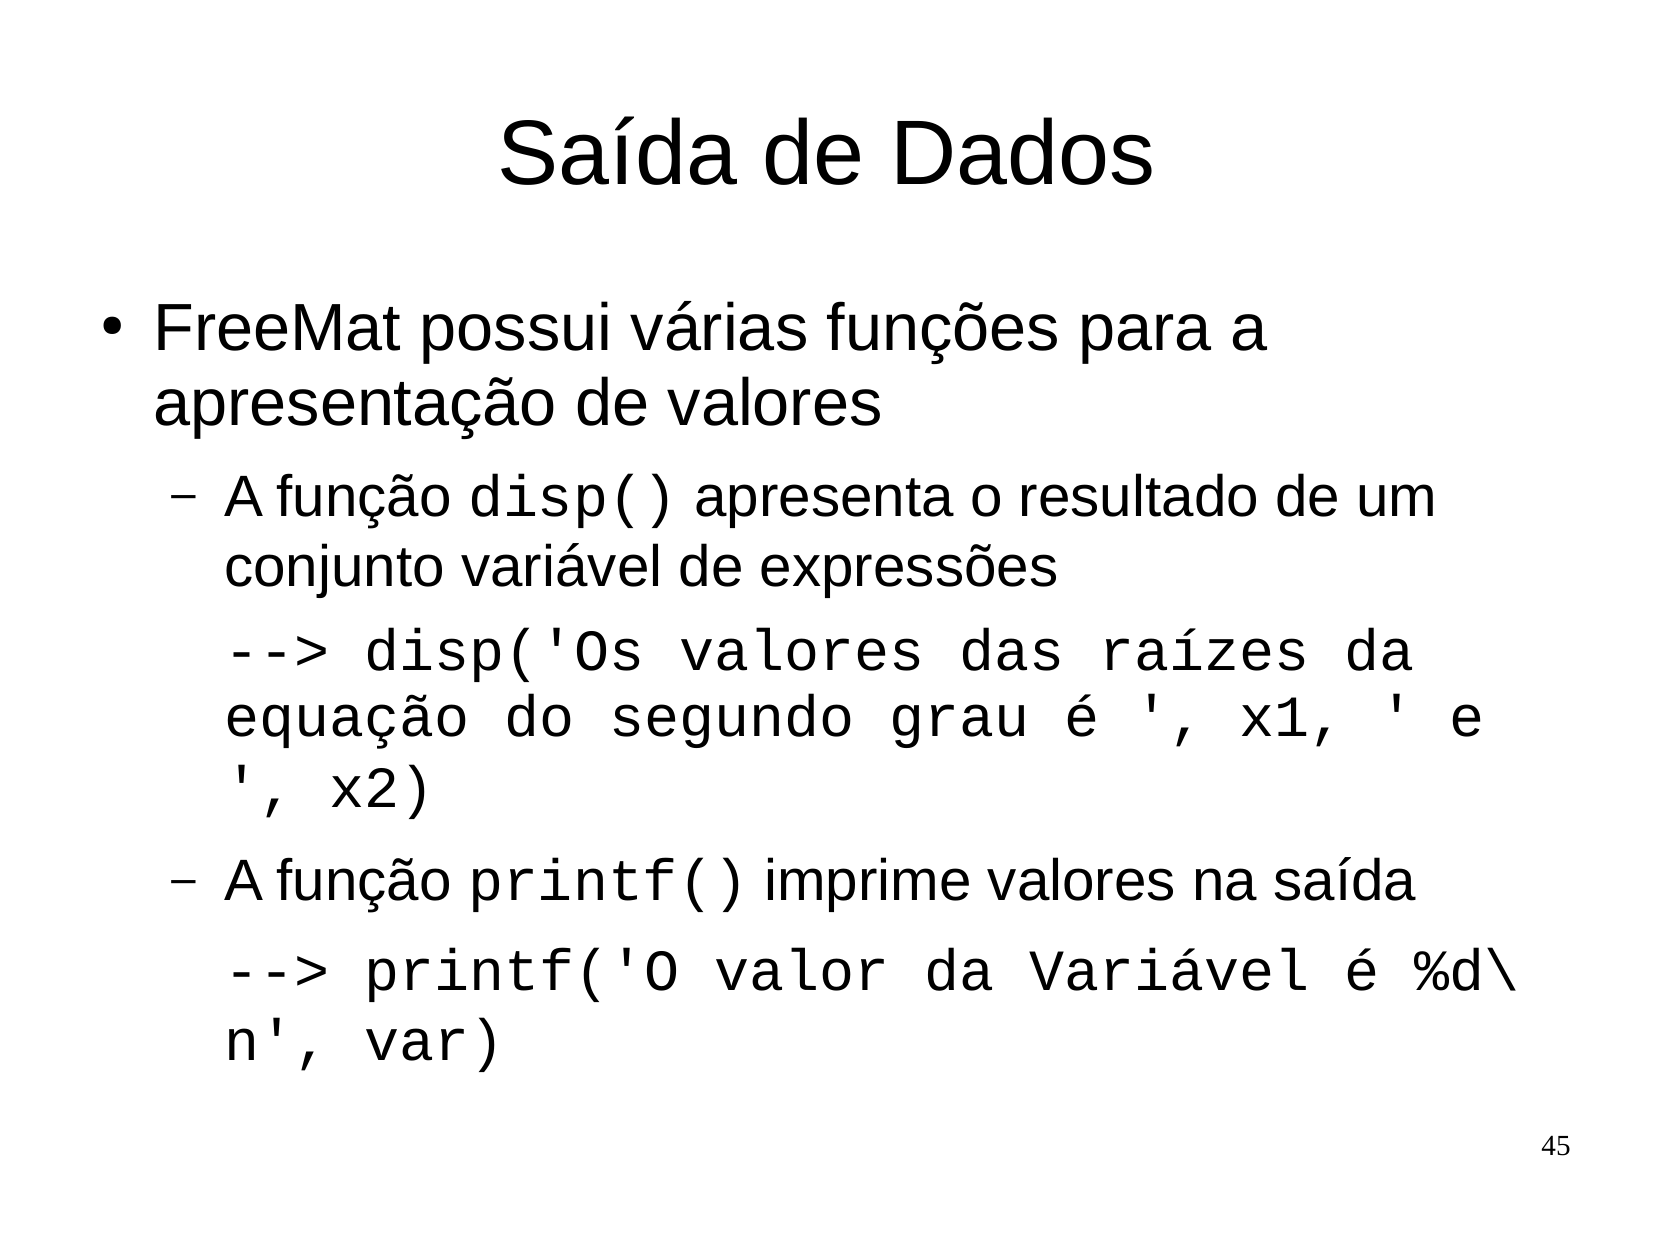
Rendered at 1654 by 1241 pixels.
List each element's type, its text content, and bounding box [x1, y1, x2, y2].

list FreeMat possui várias funções para a apresentação de valores A função disp() apresenta o resultado de um conjunto variável de expressões --> disp('Os valores das raízes da equação do segundo grau é ', x1, ' e ', x2) A função printf() imprime valores na saída --> printf('O valor da Variável é %d\n', var) [82, 290, 1571, 1146]
title Saída de Dados [82, 49, 1571, 257]
